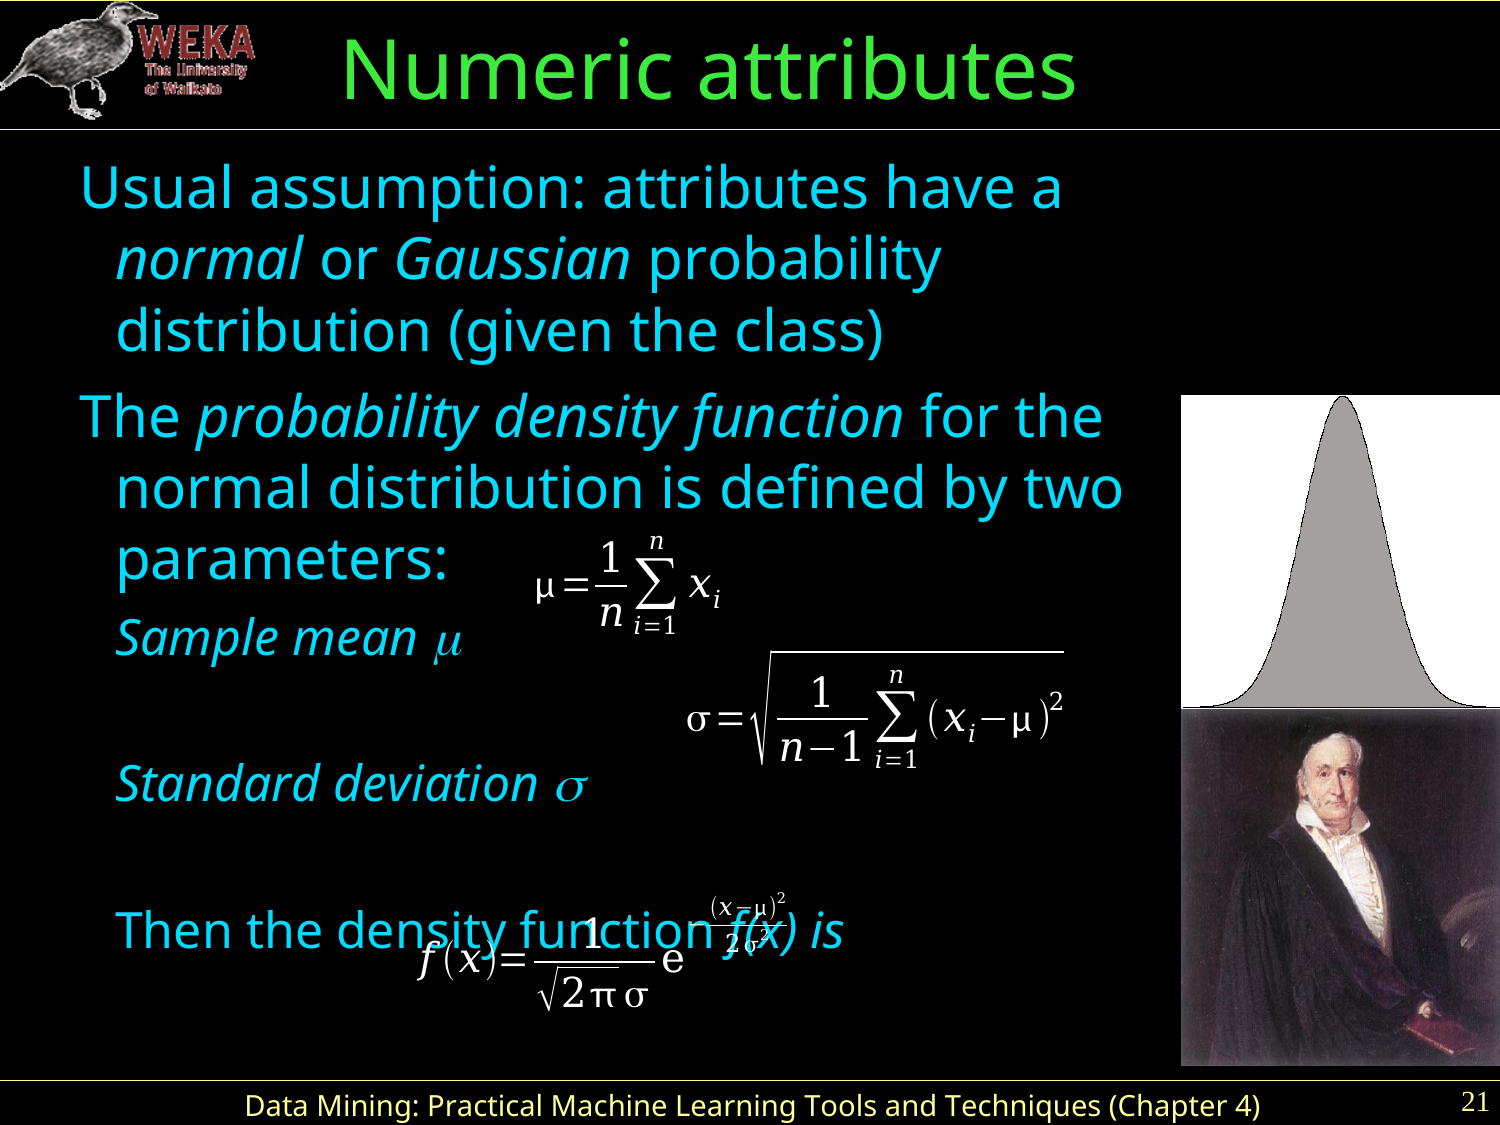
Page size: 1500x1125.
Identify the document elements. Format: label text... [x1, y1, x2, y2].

chart [528, 525, 727, 641]
picture [0, 1, 266, 129]
title Numeric attributes [324, 0, 1500, 148]
text_box Usual assumption: attributes have a normal or Gaussian probability distribution (given the class) The probability density function for the normal distribution is defined by two parameters: Sample mean  Standard deviation  Then the density function f(x) is [29, 144, 1268, 866]
chart [413, 889, 795, 1021]
picture [1181, 709, 1500, 1066]
chart [1181, 395, 1500, 709]
chart [679, 649, 1071, 775]
